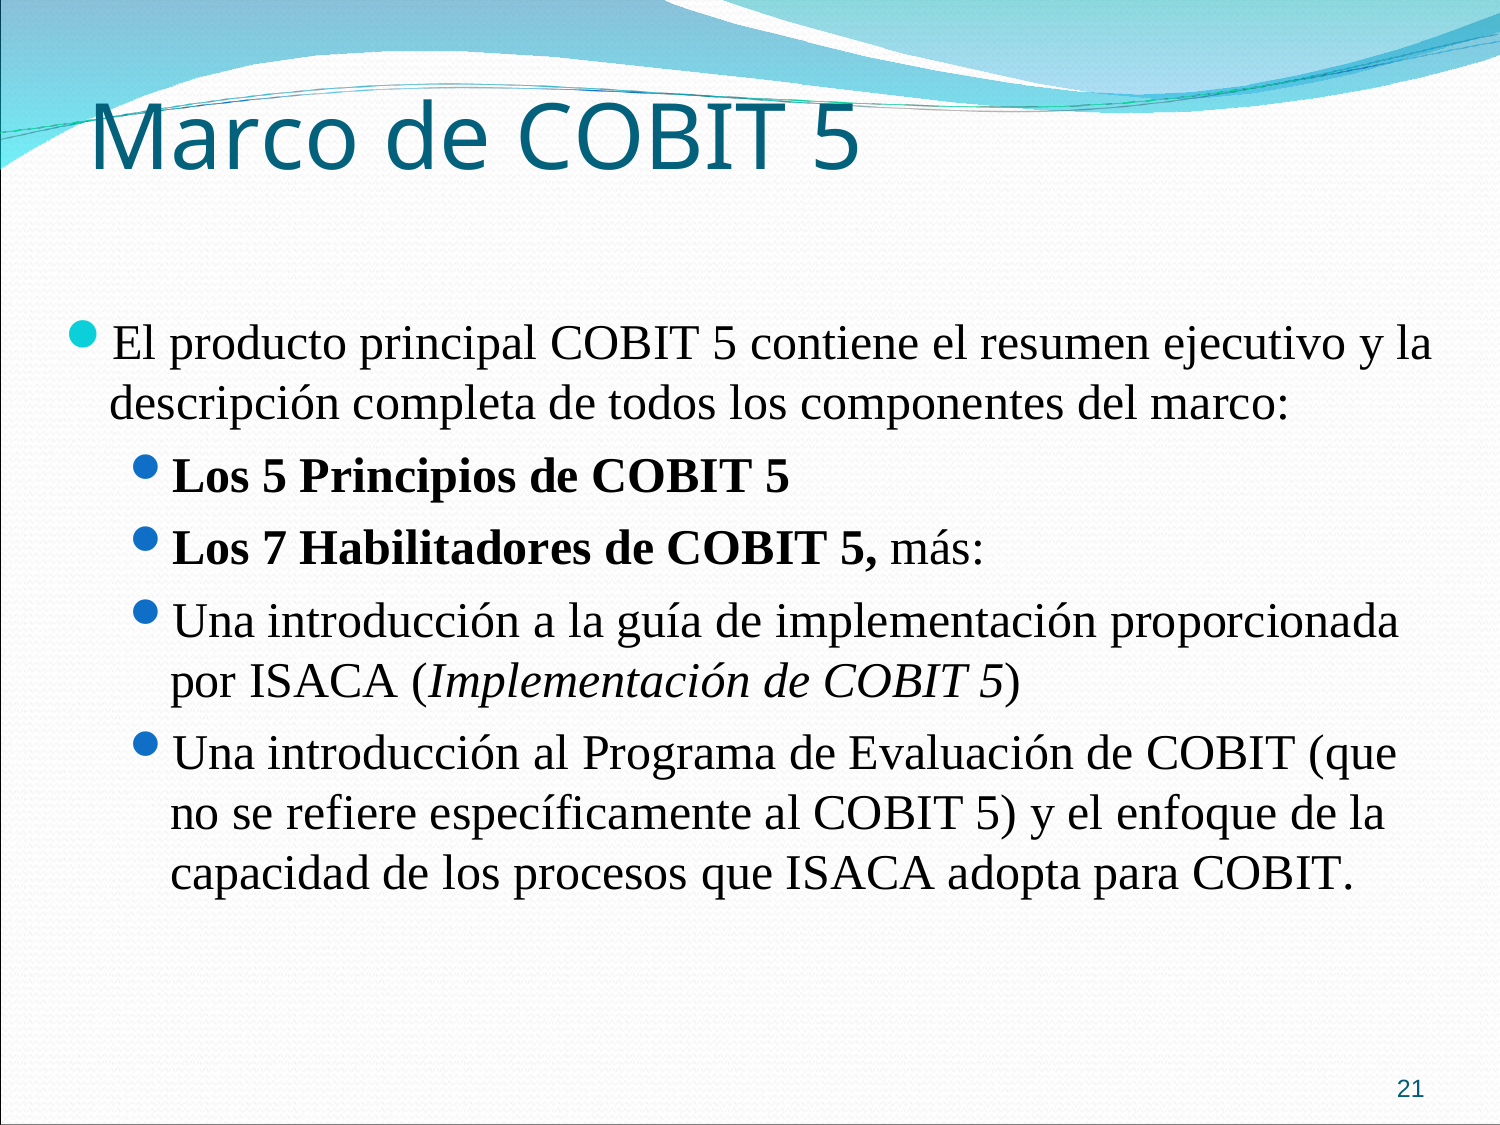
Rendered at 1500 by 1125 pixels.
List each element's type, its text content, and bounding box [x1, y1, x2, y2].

picture [0, 0, 1500, 1125]
list El producto principal COBIT 5 contiene el resumen ejecutivo y la descripción completa de todos los componentes del marco: Los 5 Principios de COBIT 5 Los 7 Habilitadores de COBIT 5, más: Una introducción a la guía de implementación proporcionada por ISACA (Implementación de COBIT 5) Una introducción al Programa de Evaluación de COBIT (que no se refiere específicamente al COBIT 5) y el enfoque de la capacidad de los procesos que ISACA adopta para COBIT. [50, 187, 1463, 988]
text_box <number> [1299, 1042, 1426, 1103]
title Marco de COBIT 5 [87, 0, 1426, 187]
